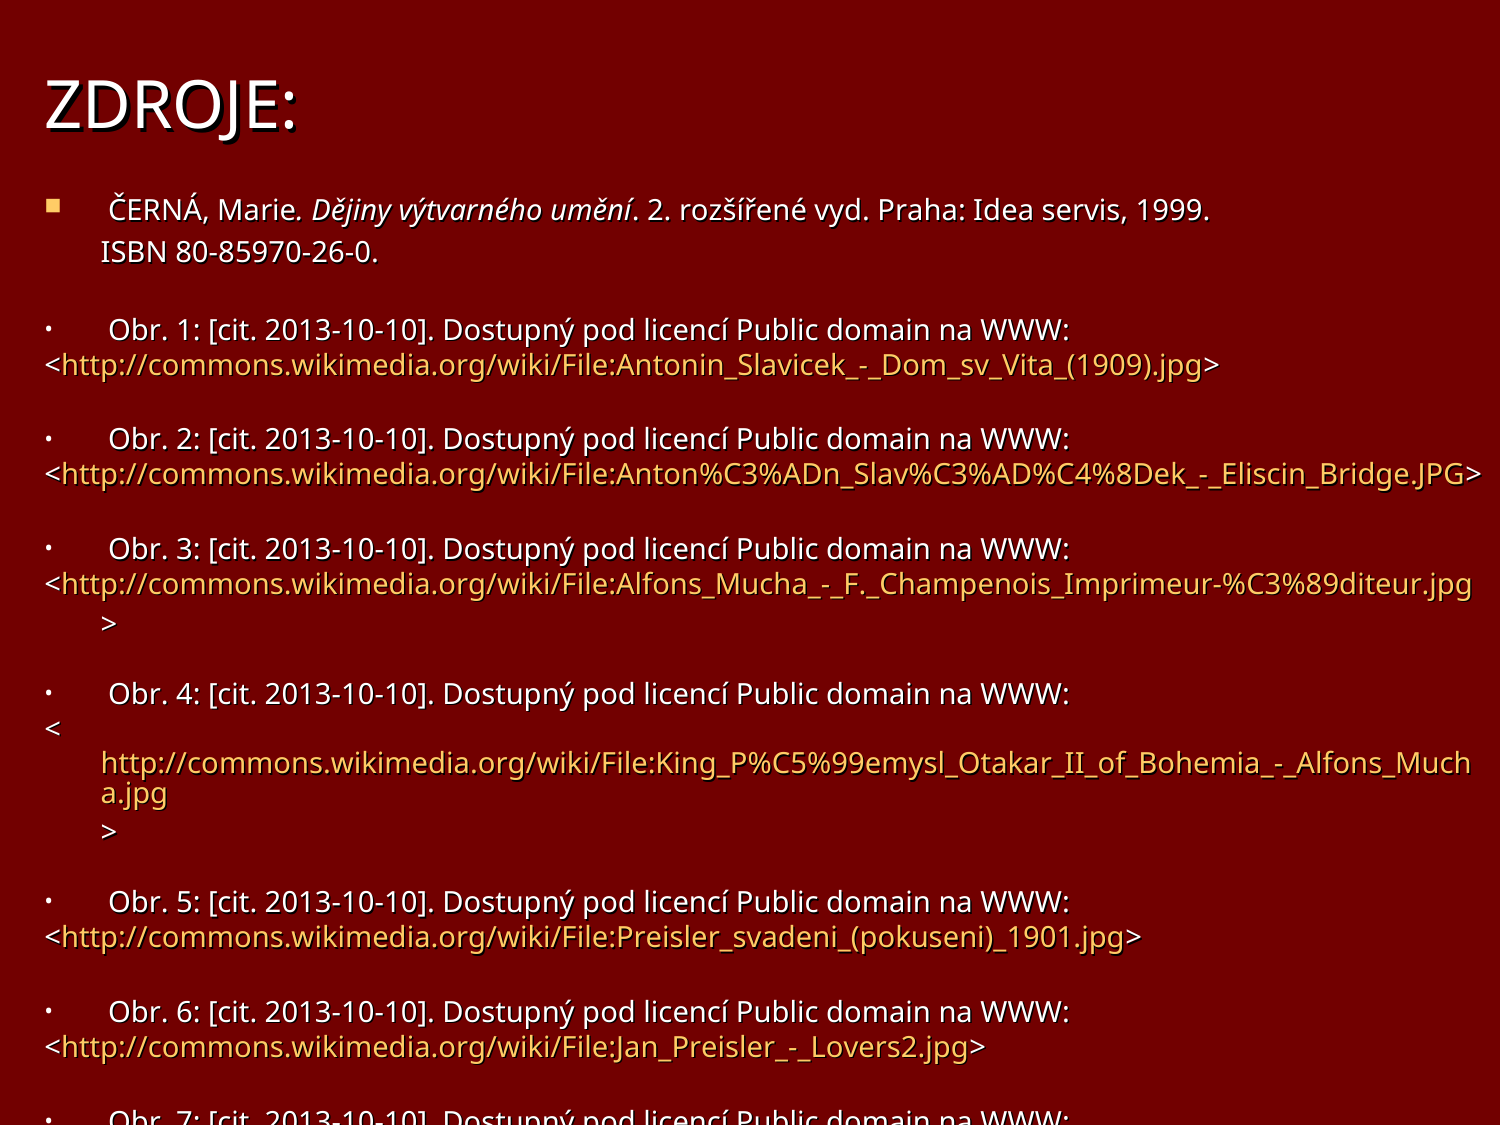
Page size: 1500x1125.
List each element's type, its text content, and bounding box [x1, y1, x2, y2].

list ZDROJE: ČERNÁ, Marie. Dějiny výtvarného umění. 2. rozšířené vyd. Praha: Idea servis, 1999. ISBN 80-85970-26-0. Obr. 1: [cit. 2013-10-10]. Dostupný pod licencí Public domain na WWW: <http://commons.wikimedia.org/wiki/File:Antonin_Slavicek_-_Dom_sv_Vita_(1909).jpg> Obr. 2: [cit. 2013-10-10]. Dostupný pod licencí Public domain na WWW: <http://commons.wikimedia.org/wiki/File:Anton%C3%ADn_Slav%C3%AD%C4%8Dek_-_Eliscin_Bridge.JPG> Obr. 3: [cit. 2013-10-10]. Dostupný pod licencí Public domain na WWW: <http://commons.wikimedia.org/wiki/File:Alfons_Mucha_-_F._Champenois_Imprimeur-%C3%89diteur.jpg> Obr. 4: [cit. 2013-10-10]. Dostupný pod licencí Public domain na WWW: <http://commons.wikimedia.org/wiki/File:King_P%C5%99emysl_Otakar_II_of_Bohemia_-_Alfons_Mucha.jpg> Obr. 5: [cit. 2013-10-10]. Dostupný pod licencí Public domain na WWW: <http://commons.wikimedia.org/wiki/File:Preisler_svadeni_(pokuseni)_1901.jpg> Obr. 6: [cit. 2013-10-10]. Dostupný pod licencí Public domain na WWW: <http://commons.wikimedia.org/wiki/File:Jan_Preisler_-_Lovers2.jpg> Obr. 7: [cit. 2013-10-10]. Dostupný pod licencí Public domain na WWW: <http://commons.wikimedia.org/wiki/File:Schikaneder_-_Straoprazska_zakouti.jpg> [29, 54, 1500, 1125]
